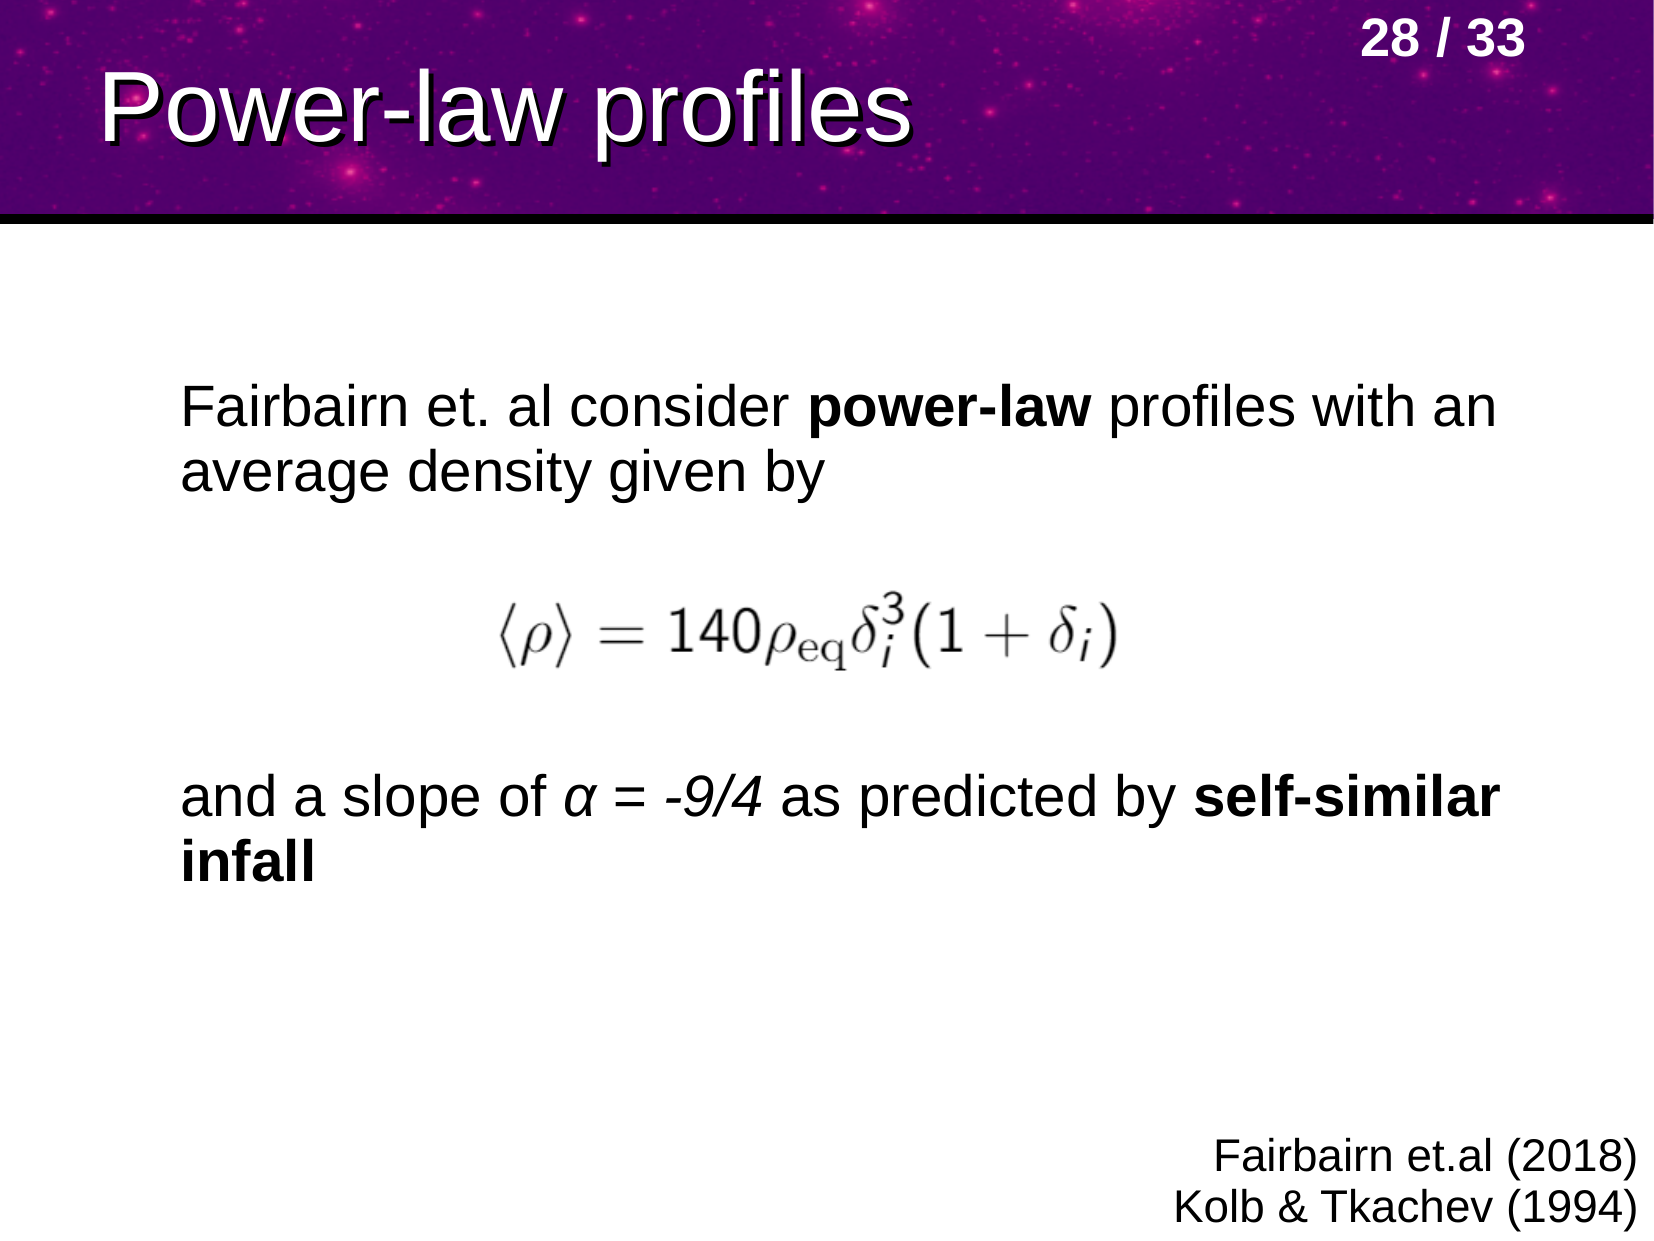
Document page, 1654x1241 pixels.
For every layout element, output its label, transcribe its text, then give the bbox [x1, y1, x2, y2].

picture [0, 0, 1654, 214]
text_box Fairbairn et. al consider power-law profiles with an average density given by and a slope of α = -9/4 as predicted by self-similar infall [129, 366, 1536, 934]
text_box Fairbairn et.al (2018) Kolb & Tkachev (1994) [1074, 1122, 1654, 1241]
text_box Power-law profiles [82, 44, 1264, 171]
text_box <number> / 33 [1345, 0, 1654, 77]
picture [481, 555, 1146, 713]
